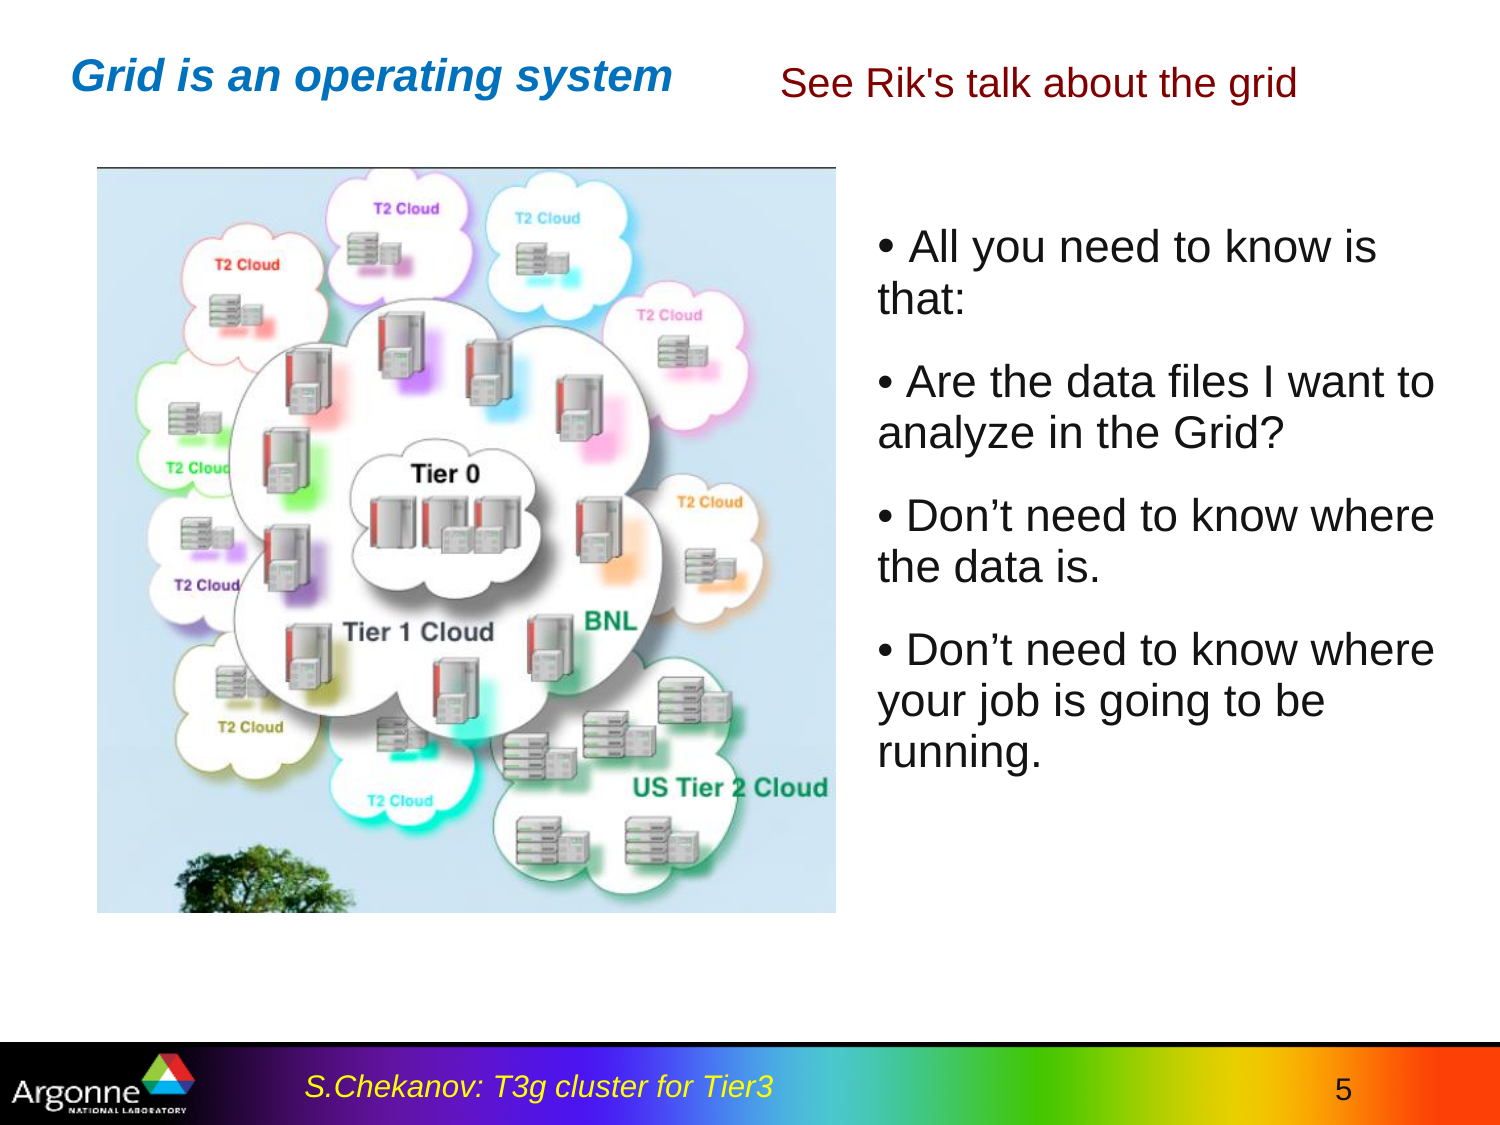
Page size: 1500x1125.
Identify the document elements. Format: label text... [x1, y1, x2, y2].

text_box All you need to know is that: Are the data files I want to analyze in the Grid? Don’t need to know where the data is. Don’t need to know where your job is going to be running. [862, 210, 1459, 786]
title Grid is an operating system [55, 54, 765, 114]
picture [97, 166, 836, 913]
picture [0, 1042, 1500, 1125]
text_box See Rik's talk about the grid [765, 52, 1493, 114]
